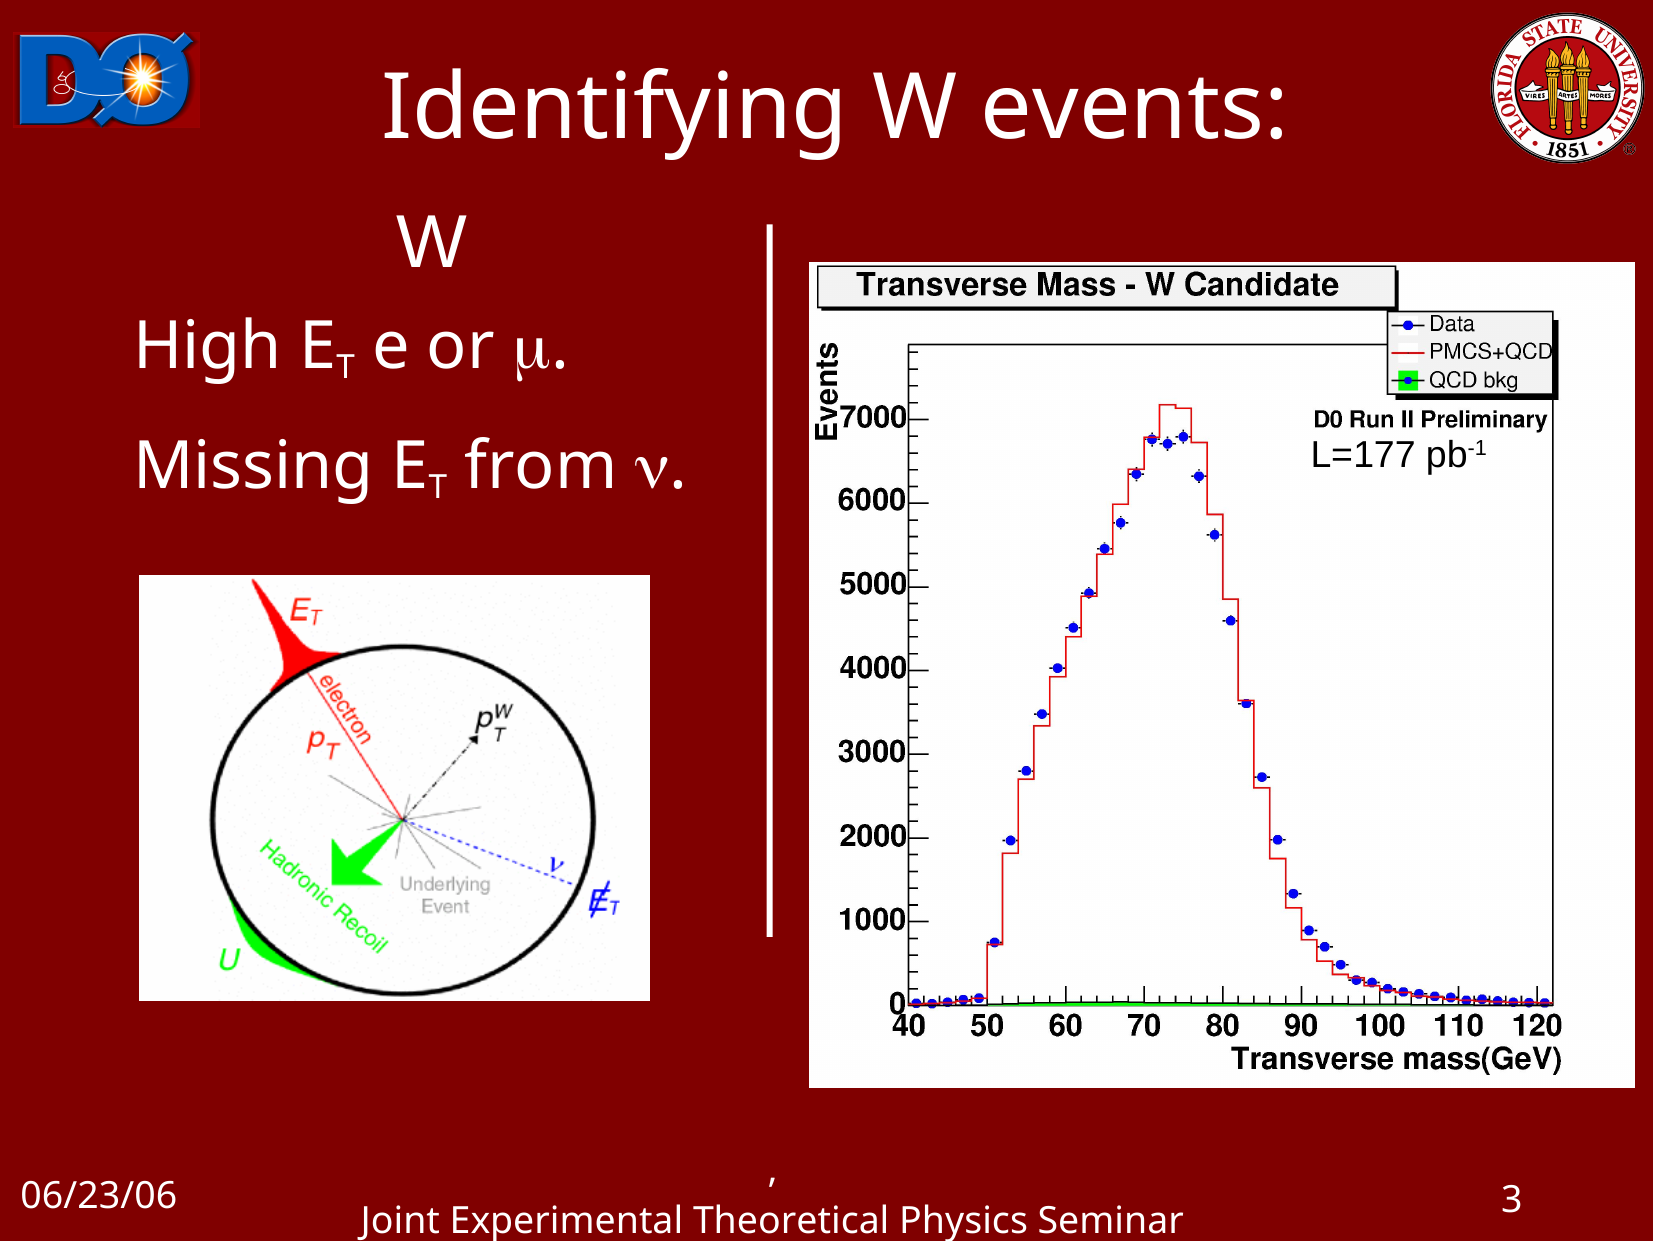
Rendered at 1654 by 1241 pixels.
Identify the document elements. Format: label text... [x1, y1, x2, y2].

picture [1489, 11, 1646, 165]
picture [13, 32, 196, 128]
text_box L=177 pb-1 [1295, 426, 1515, 483]
title Identifying W events: [196, 0, 1475, 208]
text_box W [382, 191, 494, 293]
picture [139, 575, 650, 1001]
picture [809, 262, 1635, 1088]
list High ET e or m. Missing ET from n. [115, 296, 761, 502]
